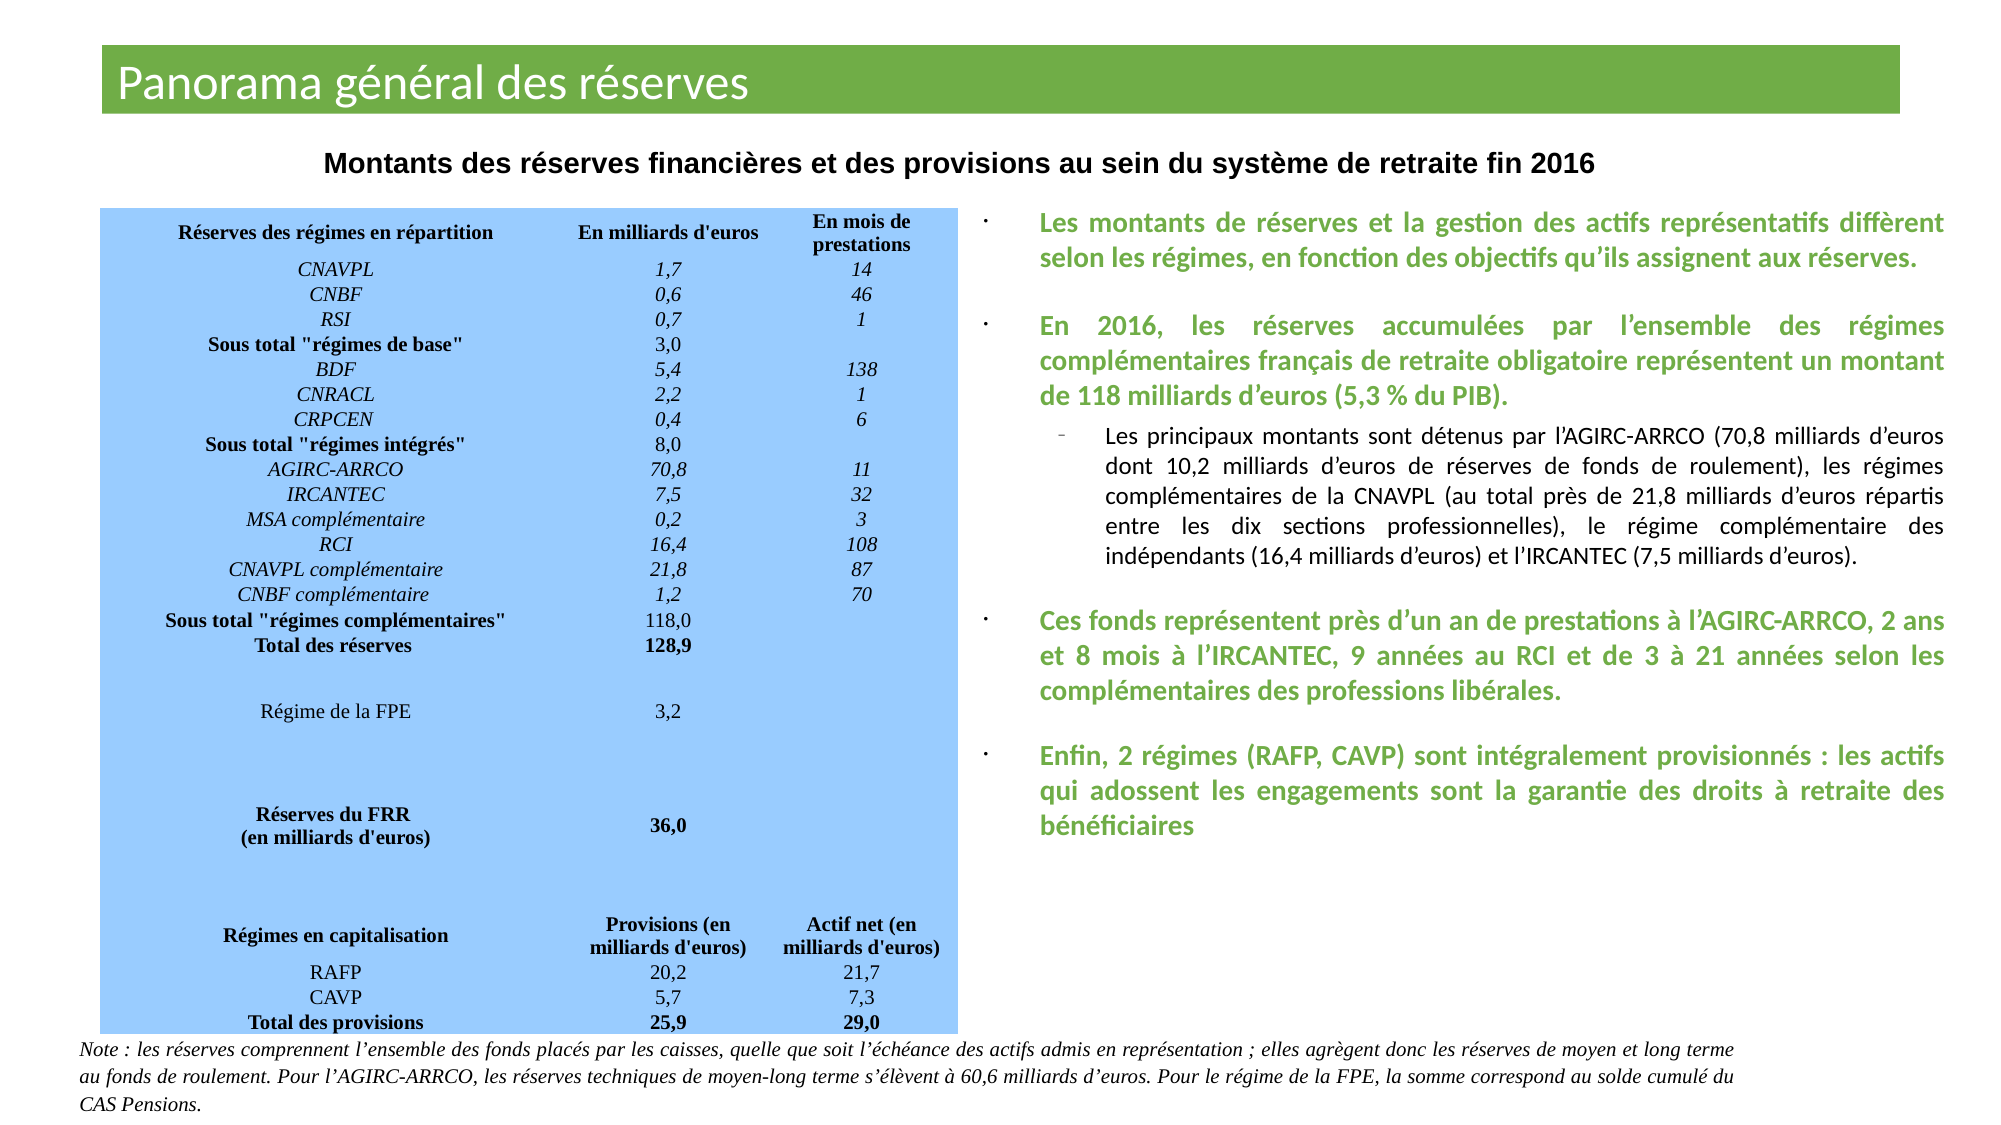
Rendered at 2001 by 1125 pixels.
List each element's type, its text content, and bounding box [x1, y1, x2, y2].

table_cell Régime de la FPE [100, 682, 572, 739]
table_cell 21,7 [765, 959, 958, 984]
table_cell 6 [765, 406, 958, 431]
table_cell 1 [765, 381, 958, 406]
table_cell 128,9 [572, 632, 765, 657]
text_box Les montants de réserves et la gestion des actifs représentatifs diffèrent selon les régimes, en fonction des objectifs qu’ils assignent aux réserves. En 2016, les réserves accumulées par l’ensemble des régimes complémentaires français de retraite obligatoire représentent un montant de 118 milliards d’euros (5,3 % du PIB). Les principaux montants sont détenus par l’AGIRC-ARRCO (70,8 milliards d’euros dont 10,2 milliards d’euros de réserves de fonds de roulement), les régimes complémentaires de la CNAVPL (au total près de 21,8 milliards d’euros répartis entre les dix sections professionnelles), le régime complémentaire des indépendants (16,4 milliards d’euros) et l’IRCANTEC (7,5 milliards d’euros). Ces fonds représentent près d’un an de prestations à l’AGIRC-ARRCO, 2 ans et 8 mois à l’IRCANTEC, 9 années au RCI et de 3 à 21 années selon les complémentaires des professions libérales. Enfin, 2 régimes (RAFP, CAVP) sont intégralement provisionnés : les actifs qui adossent les engagements sont la garantie des droits à retraite des bénéficiaires [968, 196, 1961, 539]
table_cell 46 [765, 281, 958, 306]
table_cell 87 [765, 557, 958, 582]
table_cell 5,4 [572, 356, 765, 381]
table_cell 14 [765, 256, 958, 281]
list [86, 125, 1945, 468]
table_cell 32 [765, 482, 958, 507]
table_cell 3 [765, 507, 958, 532]
table_cell [765, 331, 958, 356]
text_box Note : les réserves comprennent l’ensemble des fonds placés par les caisses, quelle que soit l’échéance des actifs admis en représentation ; elles agrègent donc les réserves de moyen et long terme au fonds de roulement. Pour l’AGIRC-ARRCO, les réserves techniques de moyen-long terme s’élèvent à 60,6 milliards d’euros. Pour le régime de la FPE, la somme correspond au solde cumulé du CAS Pensions. [64, 1025, 1750, 1123]
table_cell 20,2 [572, 959, 765, 984]
table_cell 29,0 [765, 1009, 958, 1025]
table_cell Provisions (en milliards d'euros) [572, 911, 765, 959]
table_cell BDF [100, 356, 572, 381]
table_cell [765, 431, 958, 456]
table_cell 108 [765, 532, 958, 557]
table_cell Total des réserves [100, 632, 572, 657]
table_cell 0,6 [572, 281, 765, 306]
table_cell 138 [765, 356, 958, 381]
table_cell 70 [765, 582, 958, 607]
table_cell 21,8 [572, 557, 765, 582]
table_cell CNBF [100, 281, 572, 306]
table_header En milliards d'euros [572, 208, 765, 256]
table_cell 3,0 [572, 331, 765, 356]
table_cell 11 [765, 456, 958, 482]
table_header En mois de prestations [765, 208, 958, 256]
table_cell [572, 739, 765, 796]
table_cell 0,7 [572, 306, 765, 331]
table_cell 0,2 [572, 507, 765, 532]
table_cell 1,2 [572, 582, 765, 607]
table_cell Réserves du FRR (en milliards d'euros) [100, 796, 572, 854]
table_cell [765, 854, 958, 911]
table_cell RSI [100, 306, 572, 331]
table_cell [572, 657, 765, 682]
table_cell RCI [100, 532, 572, 557]
table_cell Sous total "régimes de base" [100, 331, 572, 356]
table_cell 0,4 [572, 406, 765, 431]
text_box Panorama général des réserves [102, 45, 1900, 114]
table_cell 118,0 [572, 607, 765, 632]
table_cell 1,7 [572, 256, 765, 281]
table_cell [765, 682, 958, 739]
table_cell 16,4 [572, 532, 765, 557]
table_cell 3,2 [572, 682, 765, 739]
table_cell CNAVPL [100, 256, 572, 281]
table_cell AGIRC-ARRCO [100, 456, 572, 482]
table_cell 7,3 [765, 984, 958, 1009]
table_cell [100, 739, 572, 796]
table_cell 7,5 [572, 482, 765, 507]
table_cell Sous total "régimes complémentaires" [100, 607, 572, 632]
table_cell CRPCEN [100, 406, 572, 431]
table_cell [100, 854, 572, 911]
table_cell CNBF complémentaire [100, 582, 572, 607]
table_cell 36,0 [572, 796, 765, 854]
table_cell Régimes en capitalisation [100, 911, 572, 959]
table_cell 2,2 [572, 381, 765, 406]
table_cell [765, 739, 958, 796]
table_cell CNAVPL complémentaire [100, 557, 572, 582]
table_cell [572, 854, 765, 911]
table_cell [765, 607, 958, 632]
table_cell Actif net (en milliards d'euros) [765, 911, 958, 959]
table_header Réserves des régimes en répartition [100, 208, 572, 256]
table_cell IRCANTEC [100, 482, 572, 507]
text_box Montants des réserves financières et des provisions au sein du système de retraite fin 2016 [165, 137, 1756, 187]
table_cell Total des provisions [100, 1009, 572, 1025]
table_cell Sous total "régimes intégrés" [100, 431, 572, 456]
table_cell 5,7 [572, 984, 765, 1009]
table_cell 25,9 [572, 1009, 765, 1025]
table_cell CNRACL [100, 381, 572, 406]
table_cell 8,0 [572, 431, 765, 456]
table_cell [765, 796, 958, 854]
table_cell CAVP [100, 984, 572, 1009]
table_cell 1 [765, 306, 958, 331]
table_cell RAFP [100, 959, 572, 984]
table_cell 70,8 [572, 456, 765, 482]
table_cell [765, 632, 958, 657]
table_cell [100, 657, 572, 682]
table_cell [765, 657, 958, 682]
table_cell MSA complémentaire [100, 507, 572, 532]
